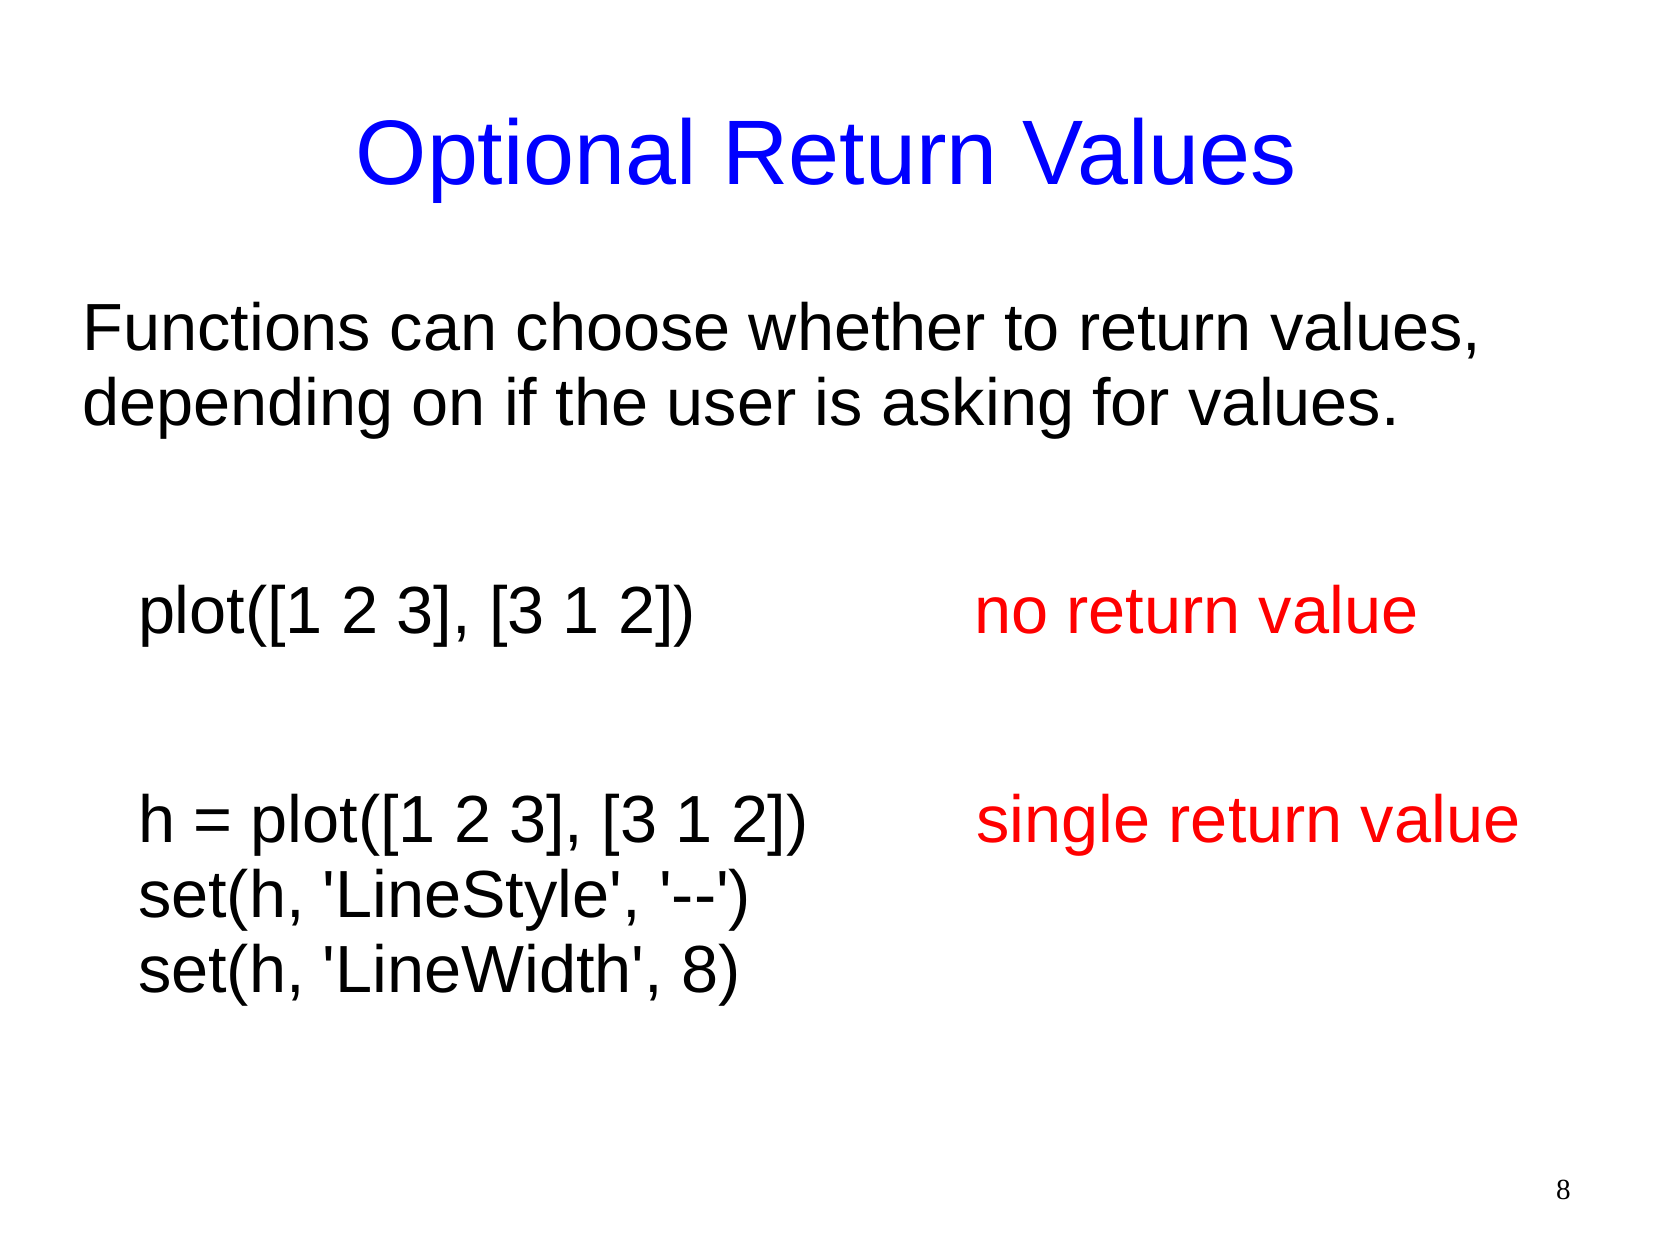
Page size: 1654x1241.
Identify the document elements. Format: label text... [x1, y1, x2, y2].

title Optional Return Values [82, 56, 1571, 250]
list Functions can choose whether to return values, depending on if the user is asking for values. plot([1 2 3], [3 1 2]) no return value h = plot([1 2 3], [3 1 2]) single return value set(h, 'LineStyle', '--') set(h, 'LineWidth', 8) [82, 290, 1571, 1094]
